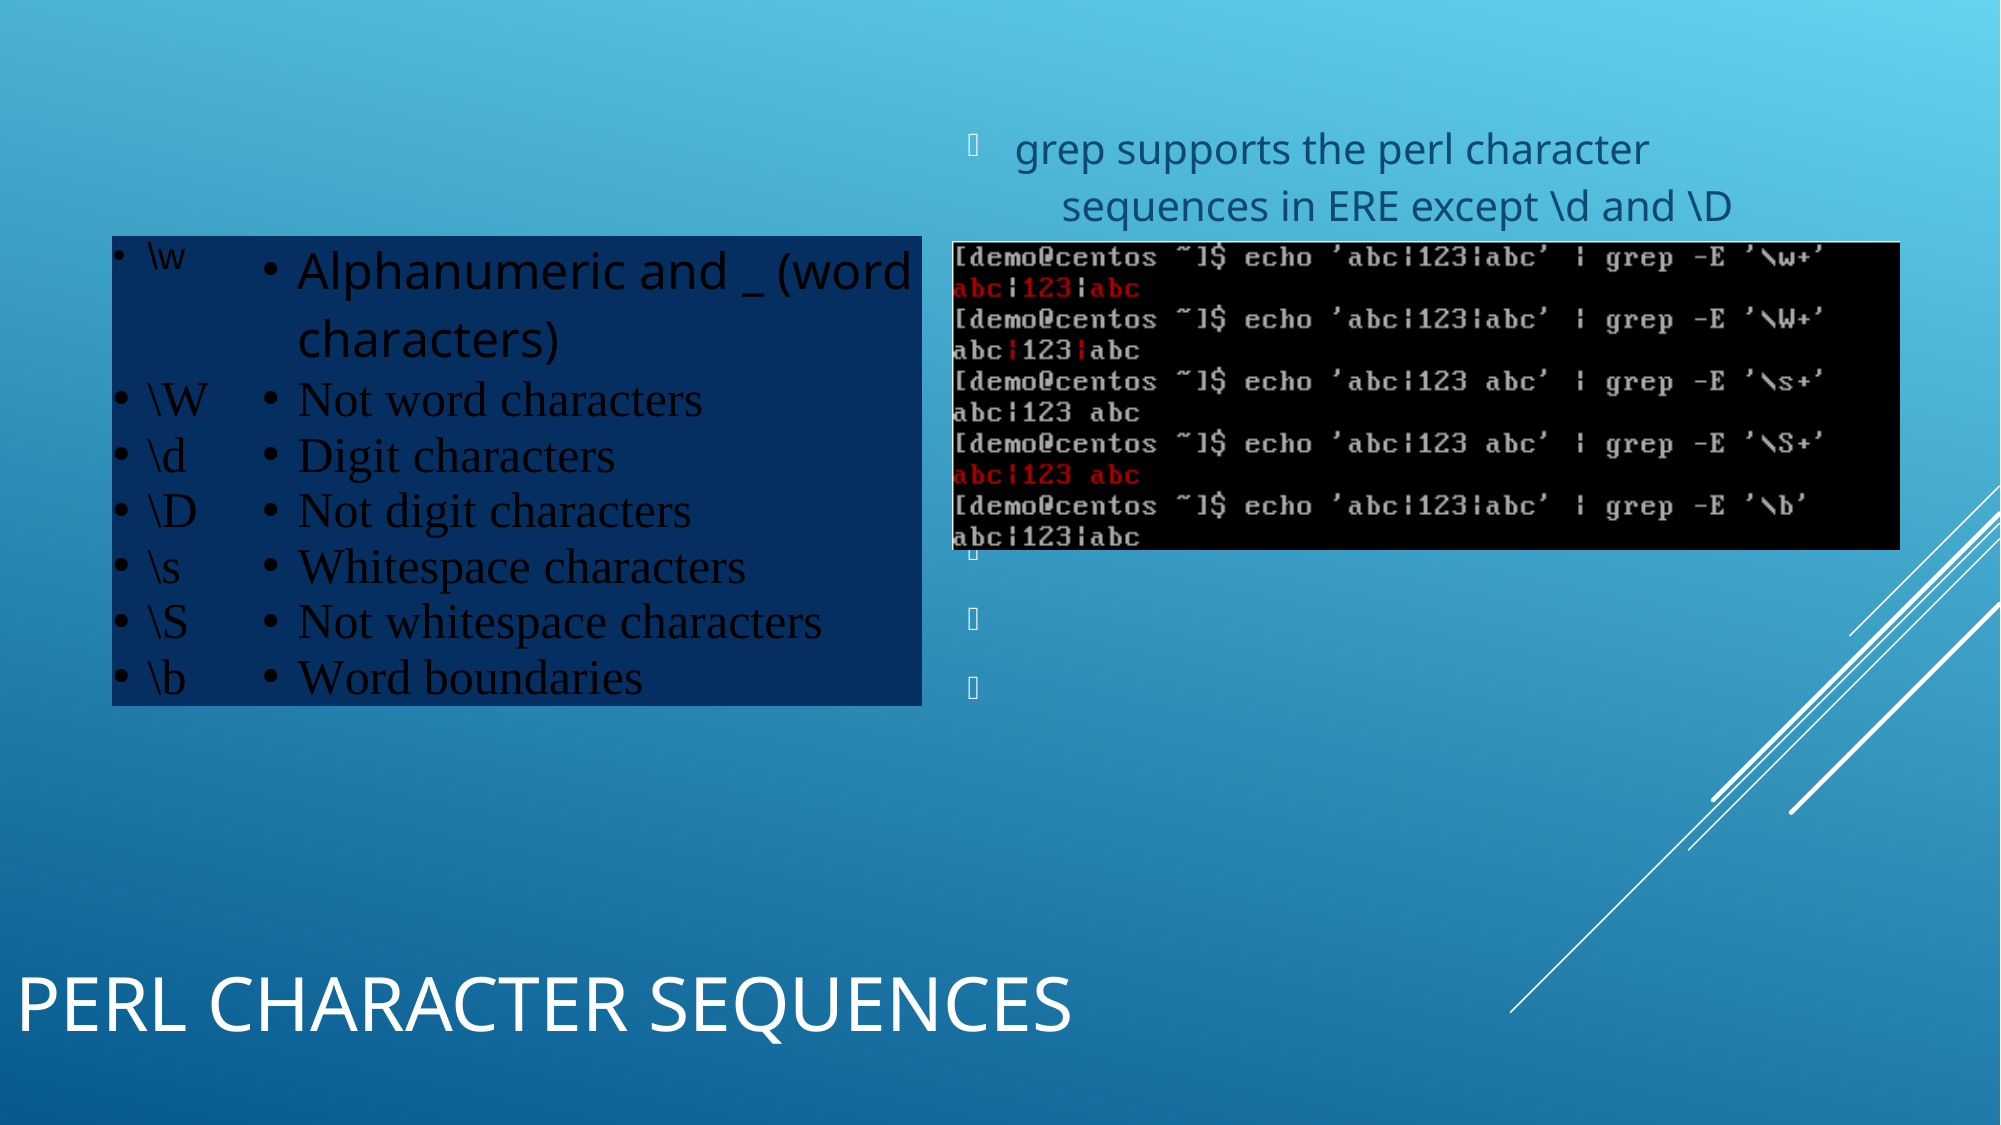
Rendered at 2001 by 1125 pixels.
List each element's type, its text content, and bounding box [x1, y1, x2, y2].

table_cell Digit characters [262, 428, 922, 483]
table_cell Whitespace characters [262, 539, 922, 594]
table_cell Not whitespace characters [262, 594, 922, 650]
table_cell \D [112, 483, 262, 539]
table_header Alphanumeric and _ (word characters) [262, 236, 922, 372]
table_cell \s [112, 539, 262, 594]
list grep supports the perl character sequences in ERE except \d and \D [952, 550, 1763, 706]
table_cell Word boundaries [262, 650, 922, 706]
table_cell Not word characters [262, 372, 922, 428]
table_cell \d [112, 428, 262, 483]
list grep supports the perl character sequences in ERE except \d and \D [952, 112, 1763, 241]
table_cell \S [112, 594, 262, 650]
picture [952, 241, 1900, 550]
table_header \w [112, 236, 262, 372]
table_cell \W [112, 372, 262, 428]
table_cell \b [112, 650, 262, 706]
title Perl character sequences [0, 877, 1401, 1125]
table_cell Not digit characters [262, 483, 922, 539]
